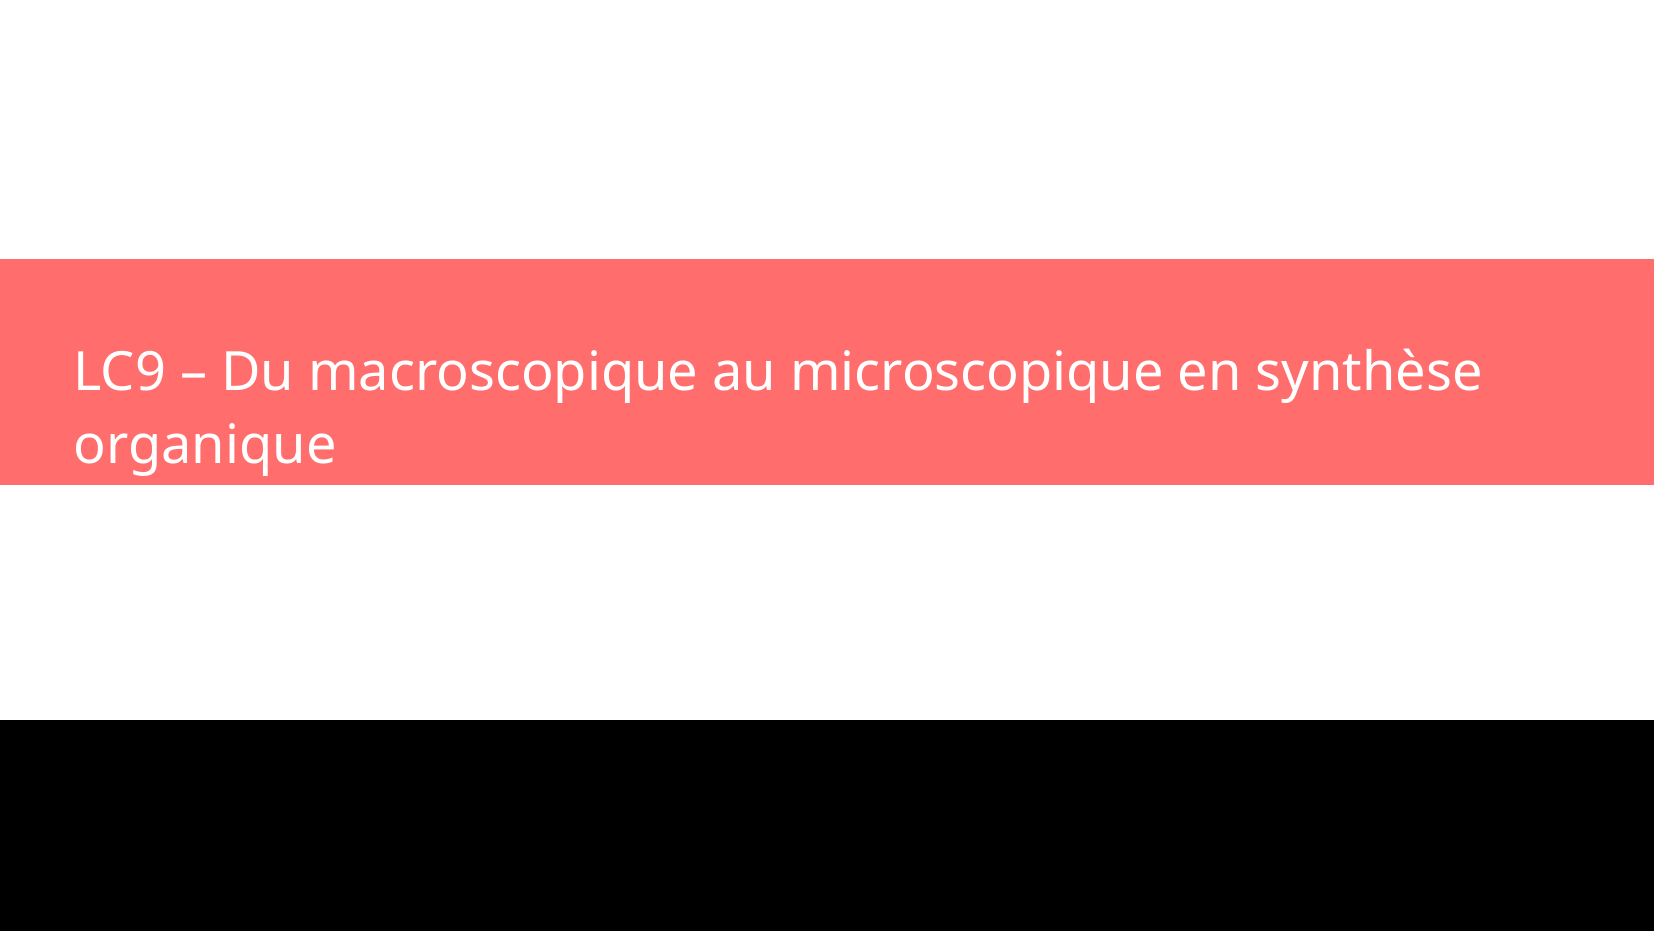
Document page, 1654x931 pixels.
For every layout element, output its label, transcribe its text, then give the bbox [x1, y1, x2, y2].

text_box [0, 259, 1654, 485]
text_box LC9 – Du macroscopique au microscopique en synthèse organique [59, 324, 1595, 410]
text_box [0, 720, 1654, 931]
